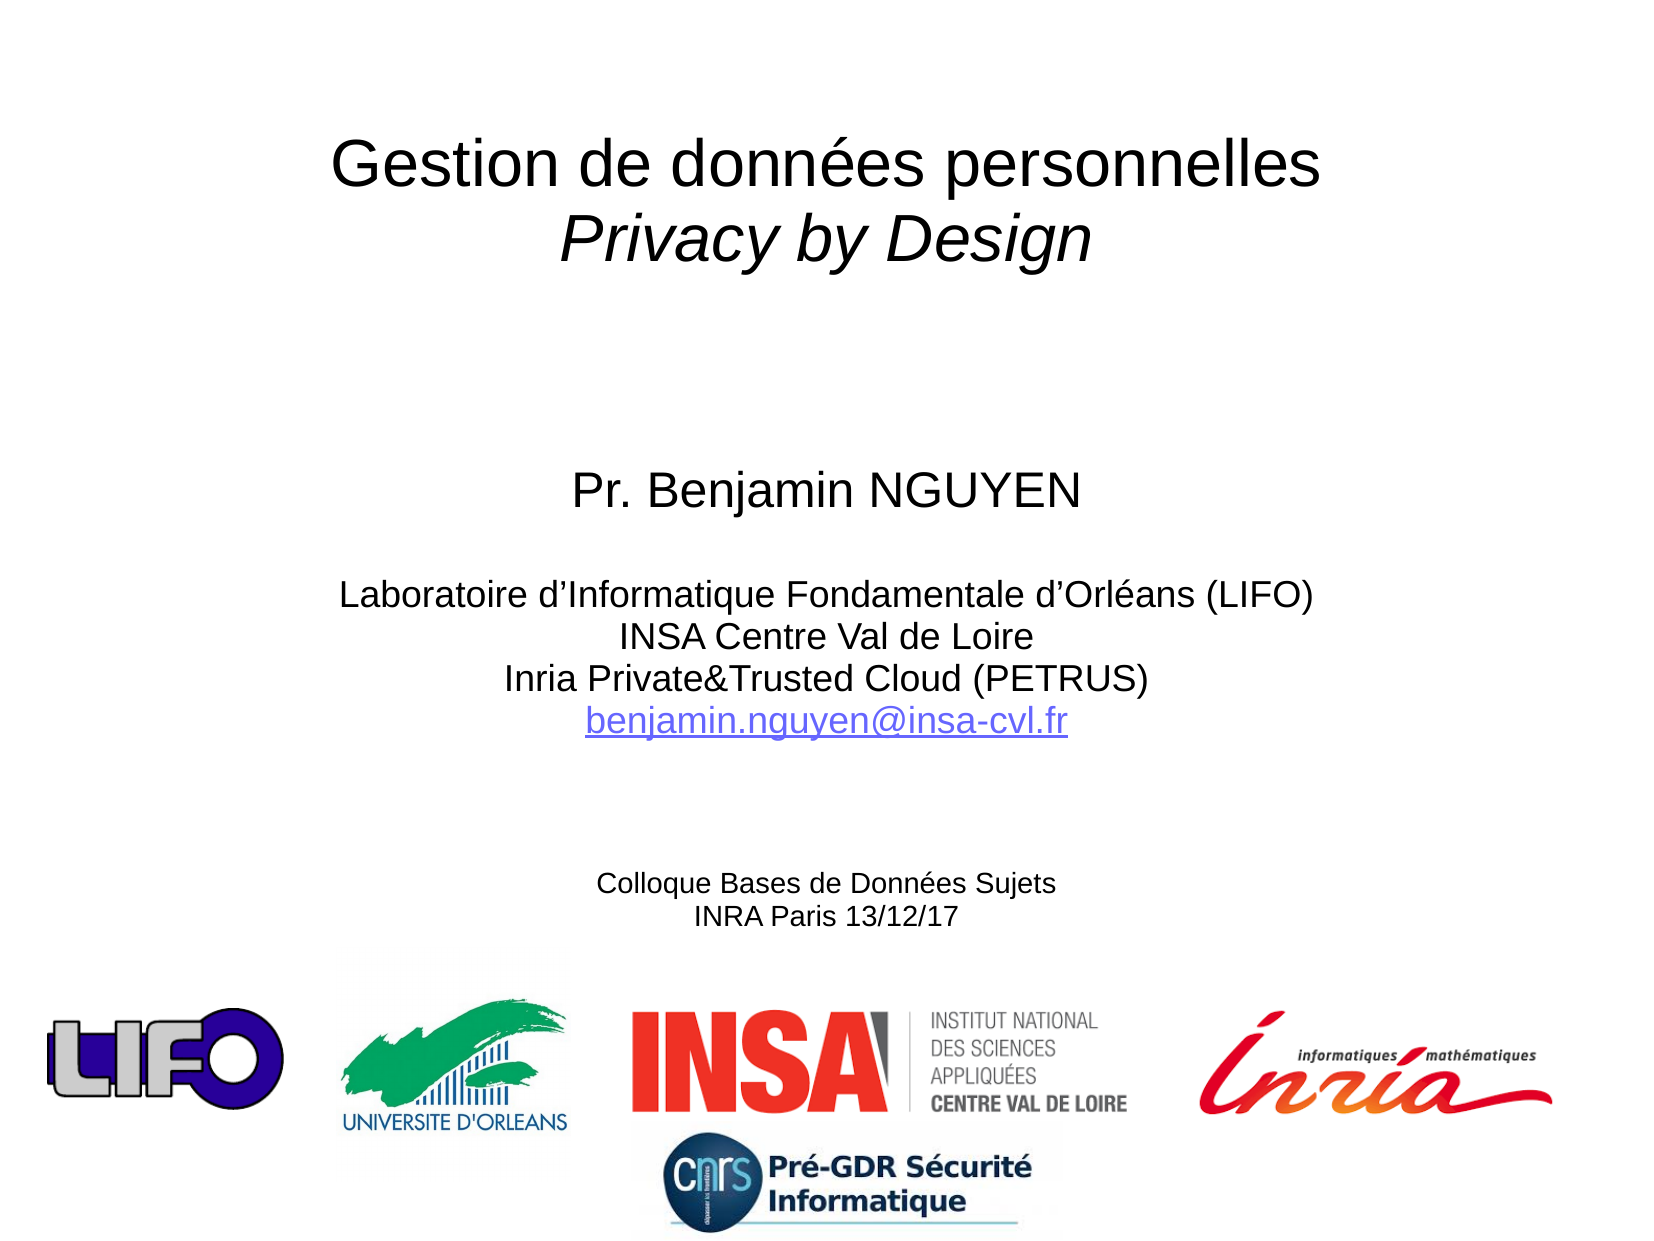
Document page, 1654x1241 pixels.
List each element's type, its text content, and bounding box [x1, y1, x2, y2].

picture [47, 1008, 284, 1111]
picture [631, 1121, 1063, 1241]
subtitle Gestion de données personnelles Privacy by Design Pr. Benjamin NGUYEN Laboratoire d’Informatique Fondamentale d’Orléans (LIFO) INSA Centre Val de Loire Inria Private&Trusted Cloud (PETRUS) benjamin.nguyen@insa-cvl.fr Colloque Bases de Données Sujets INRA Paris 13/12/17 [82, 49, 1571, 1010]
picture [336, 947, 571, 1182]
picture [1181, 992, 1571, 1133]
picture [625, 1007, 1131, 1117]
